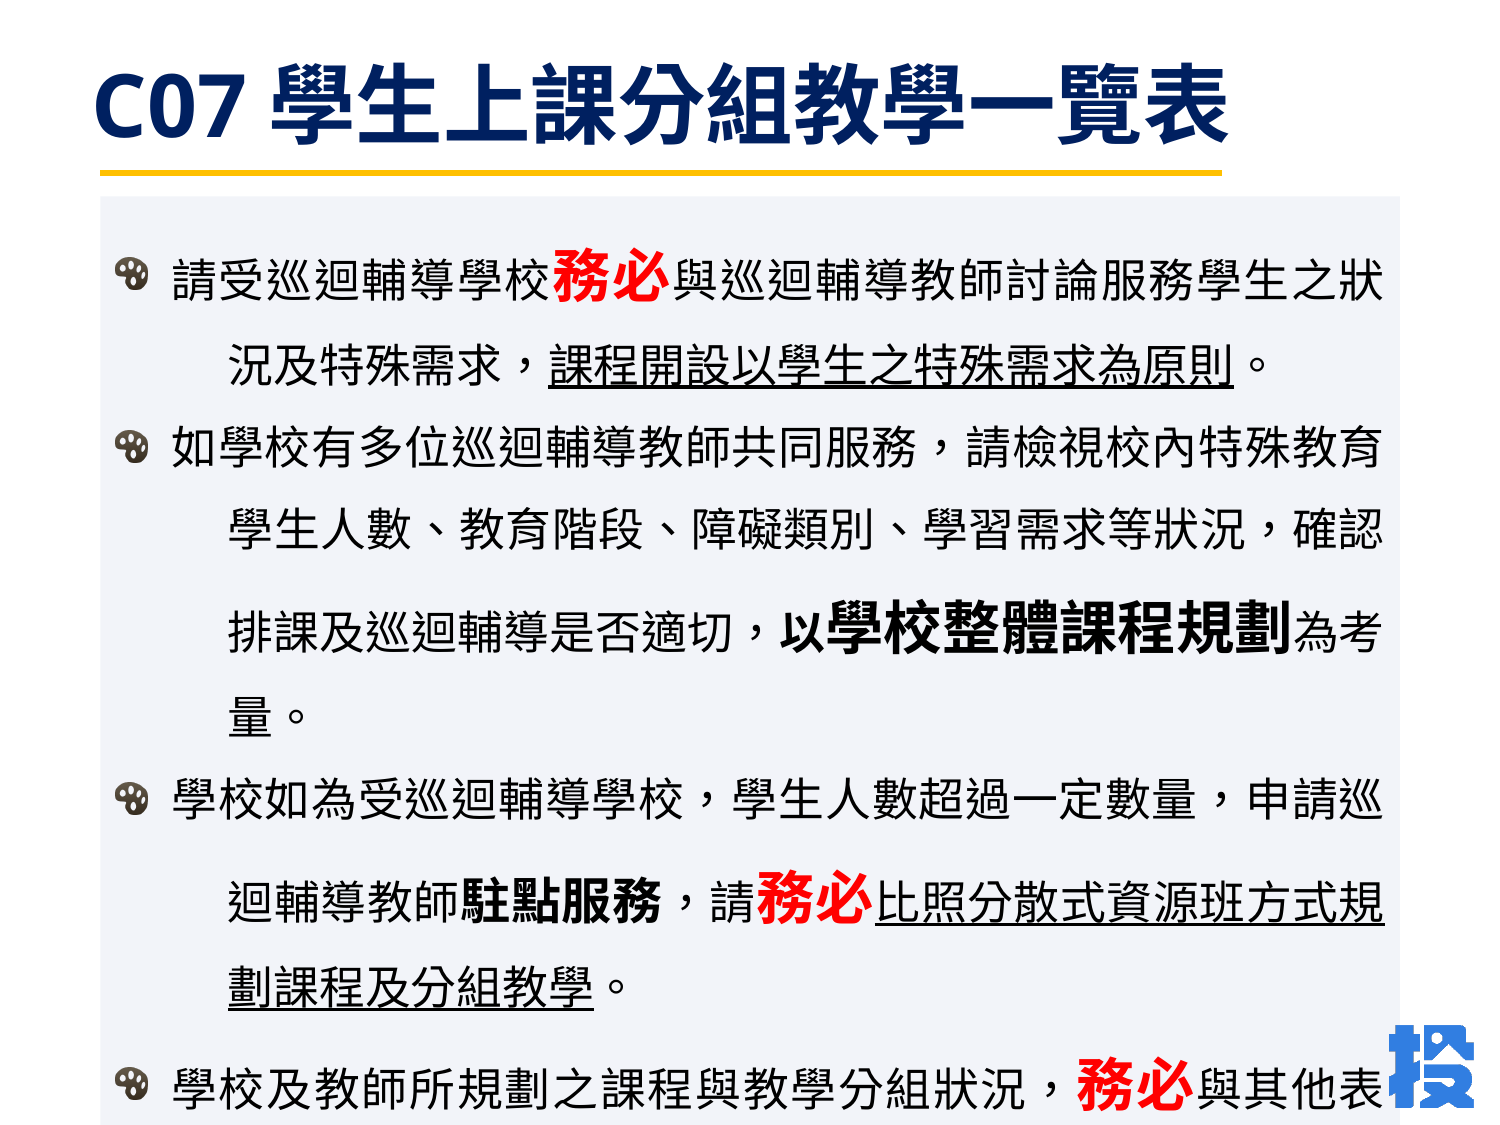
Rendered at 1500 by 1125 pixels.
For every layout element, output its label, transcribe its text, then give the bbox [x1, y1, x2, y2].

text_box C07學生上課分組教學一覽表 [76, 42, 1244, 164]
text_box 請受巡迴輔導學校務必與巡迴輔導教師討論服務學生之狀況及特殊需求，課程開設以學生之特殊需求為原則。 如學校有多位巡迴輔導教師共同服務，請檢視校內特殊教育學生人數、教育階段、障礙類別、學習需求等狀況，確認排課及巡迴輔導是否適切，以學校整體課程規劃為考量。 學校如為受巡迴輔導學校，學生人數超過一定數量，申請巡迴輔導教師駐點服務，請務必比照分散式資源班方式規劃課程及分組教學。 學校及教師所規劃之課程與教學分組狀況，務必與其他表件內容相呼應。 [100, 196, 1400, 1125]
picture [1362, 997, 1500, 1125]
